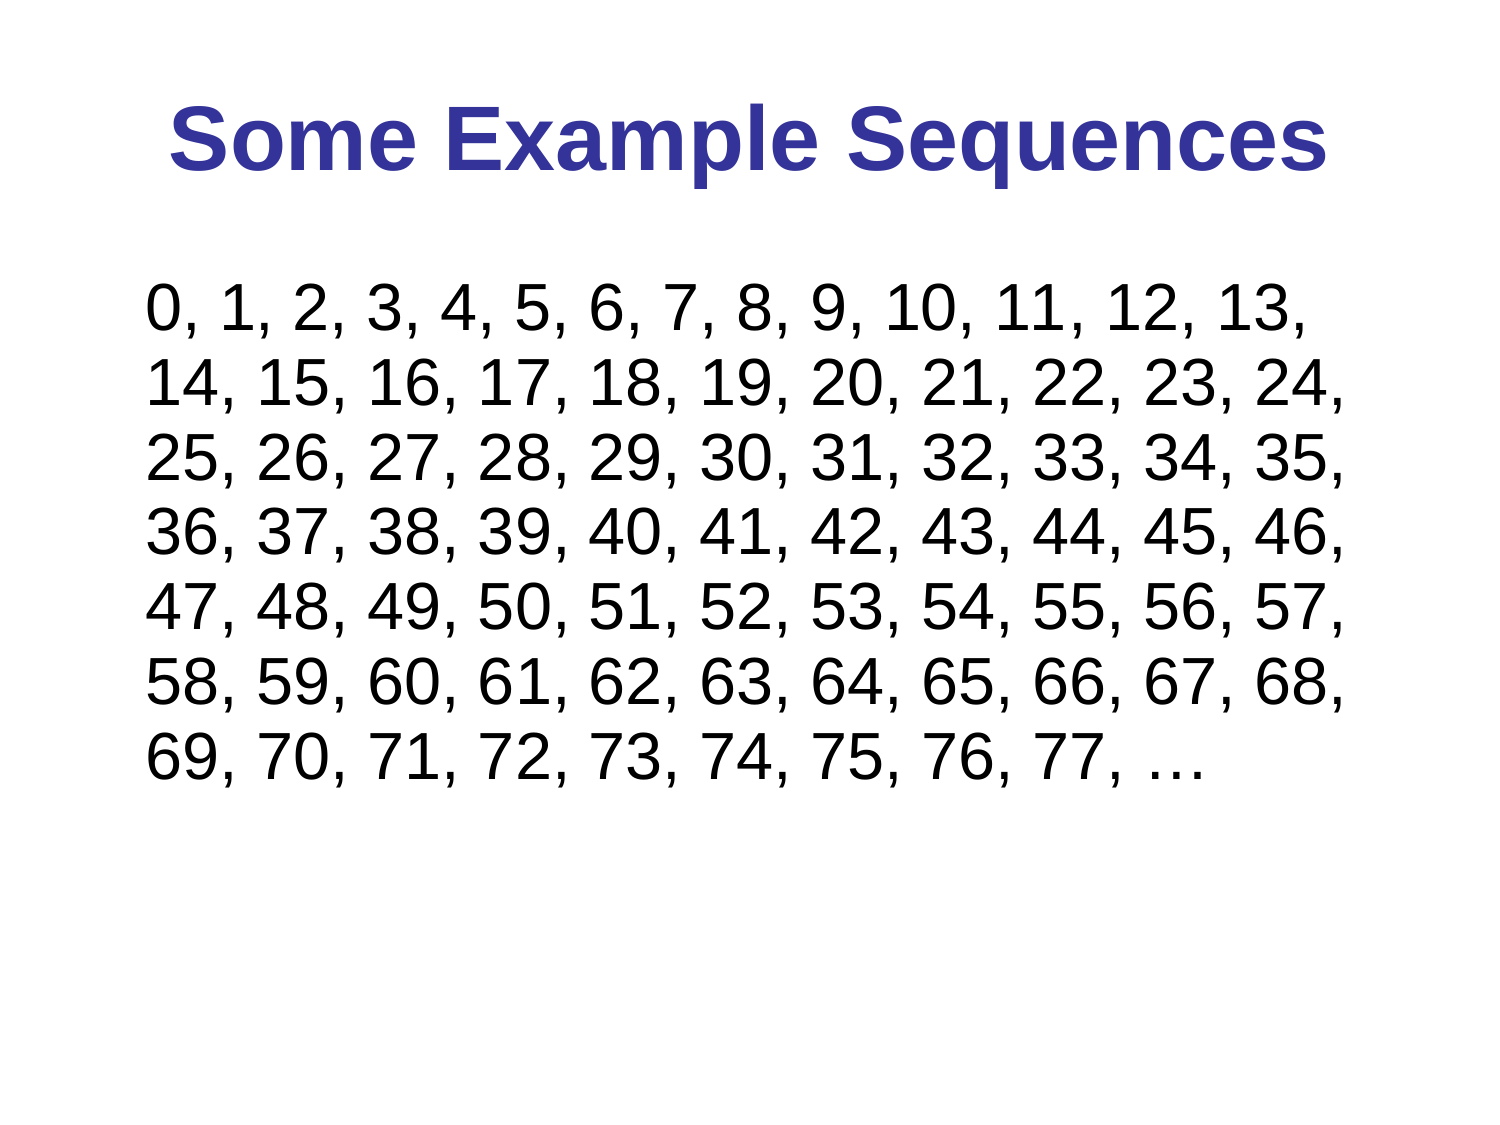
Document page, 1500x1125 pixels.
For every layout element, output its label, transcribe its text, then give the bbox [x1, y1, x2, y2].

list 0, 1, 2, 3, 4, 5, 6, 7, 8, 9, 10, 11, 12, 13, 14, 15, 16, 17, 18, 19, 20, 21, 22, 23, 24, 25, 26, 27, 28, 29, 30, 31, 32, 33, 34, 35, 36, 37, 38, 39, 40, 41, 42, 43, 44, 45, 46, 47, 48, 49, 50, 51, 52, 53, 54, 55, 56, 57, 58, 59, 60, 61, 62, 63, 64, 65, 66, 67, 68, 69, 70, 71, 72, 73, 74, 75, 76, 77, … [75, 262, 1426, 1006]
title Some Example Sequences [75, 45, 1426, 233]
